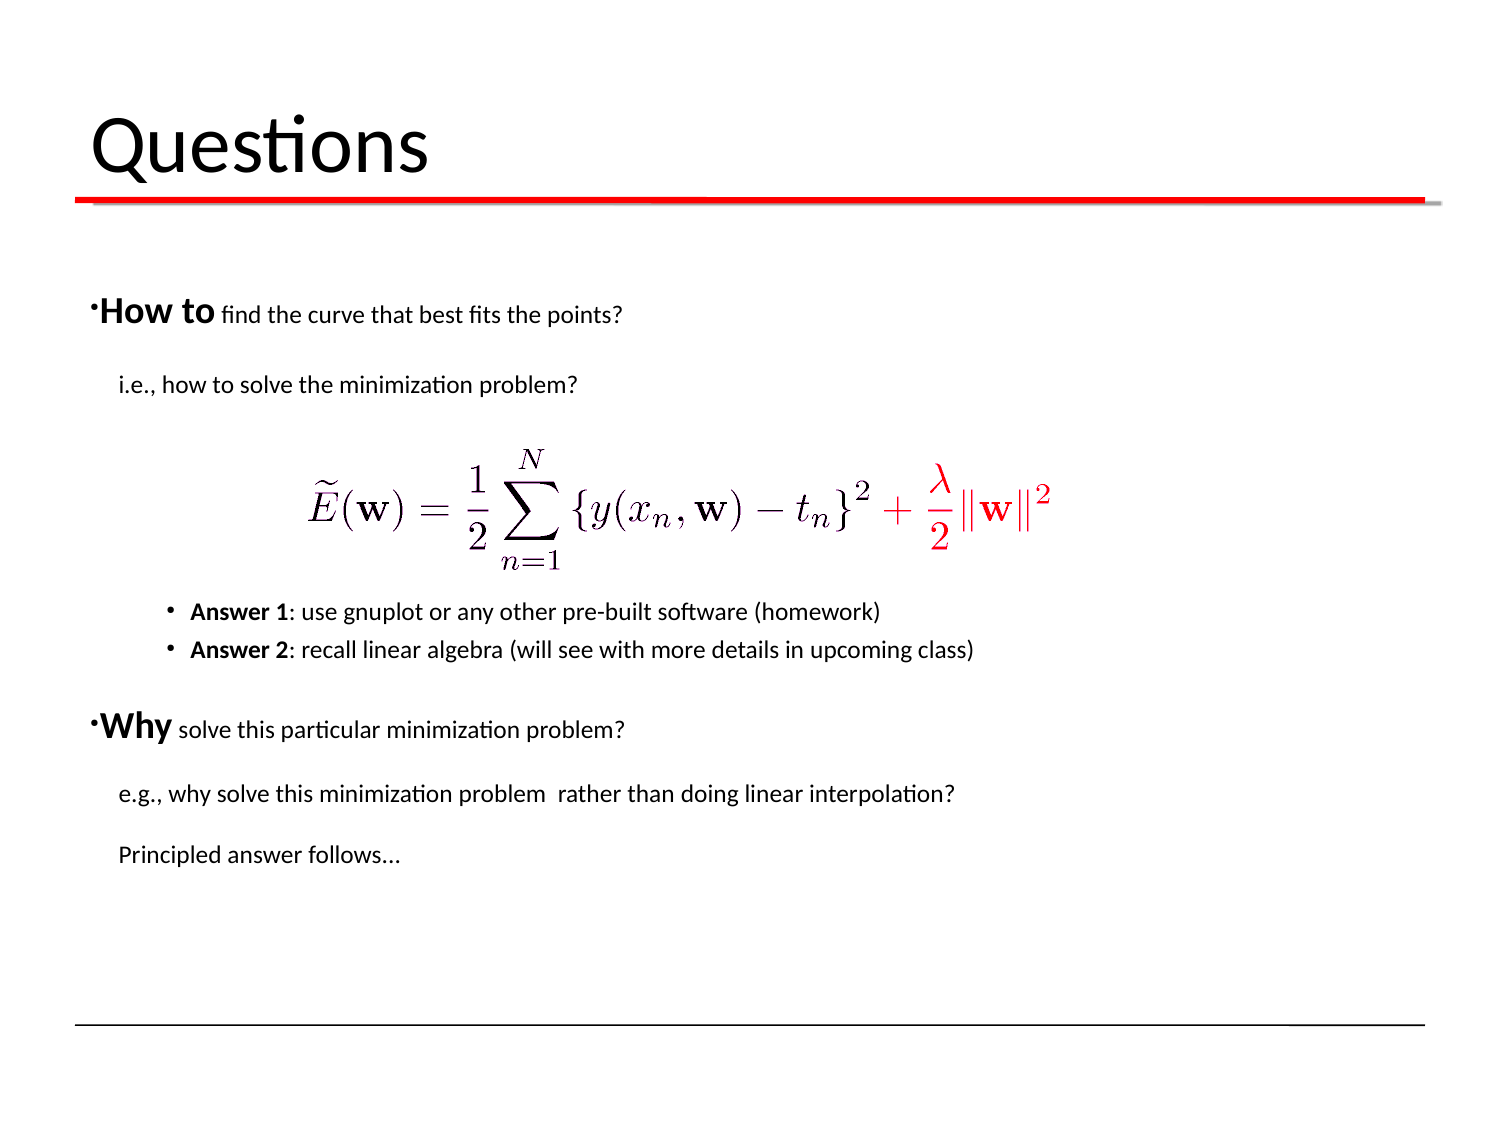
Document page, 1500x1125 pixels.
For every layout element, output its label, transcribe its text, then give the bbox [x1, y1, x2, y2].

title Questions [75, 45, 1426, 233]
list How to find the curve that best fits the points? i.e., how to solve the minimization problem? Answer 1: use gnuplot or any other pre-built software (homework) Answer 2: recall linear algebra (will see with more details in upcoming class) Why solve this particular minimization problem? e.g., why solve this minimization problem rather than doing linear interpolation? Principled answer follows... [75, 240, 1426, 946]
picture [305, 445, 1052, 571]
